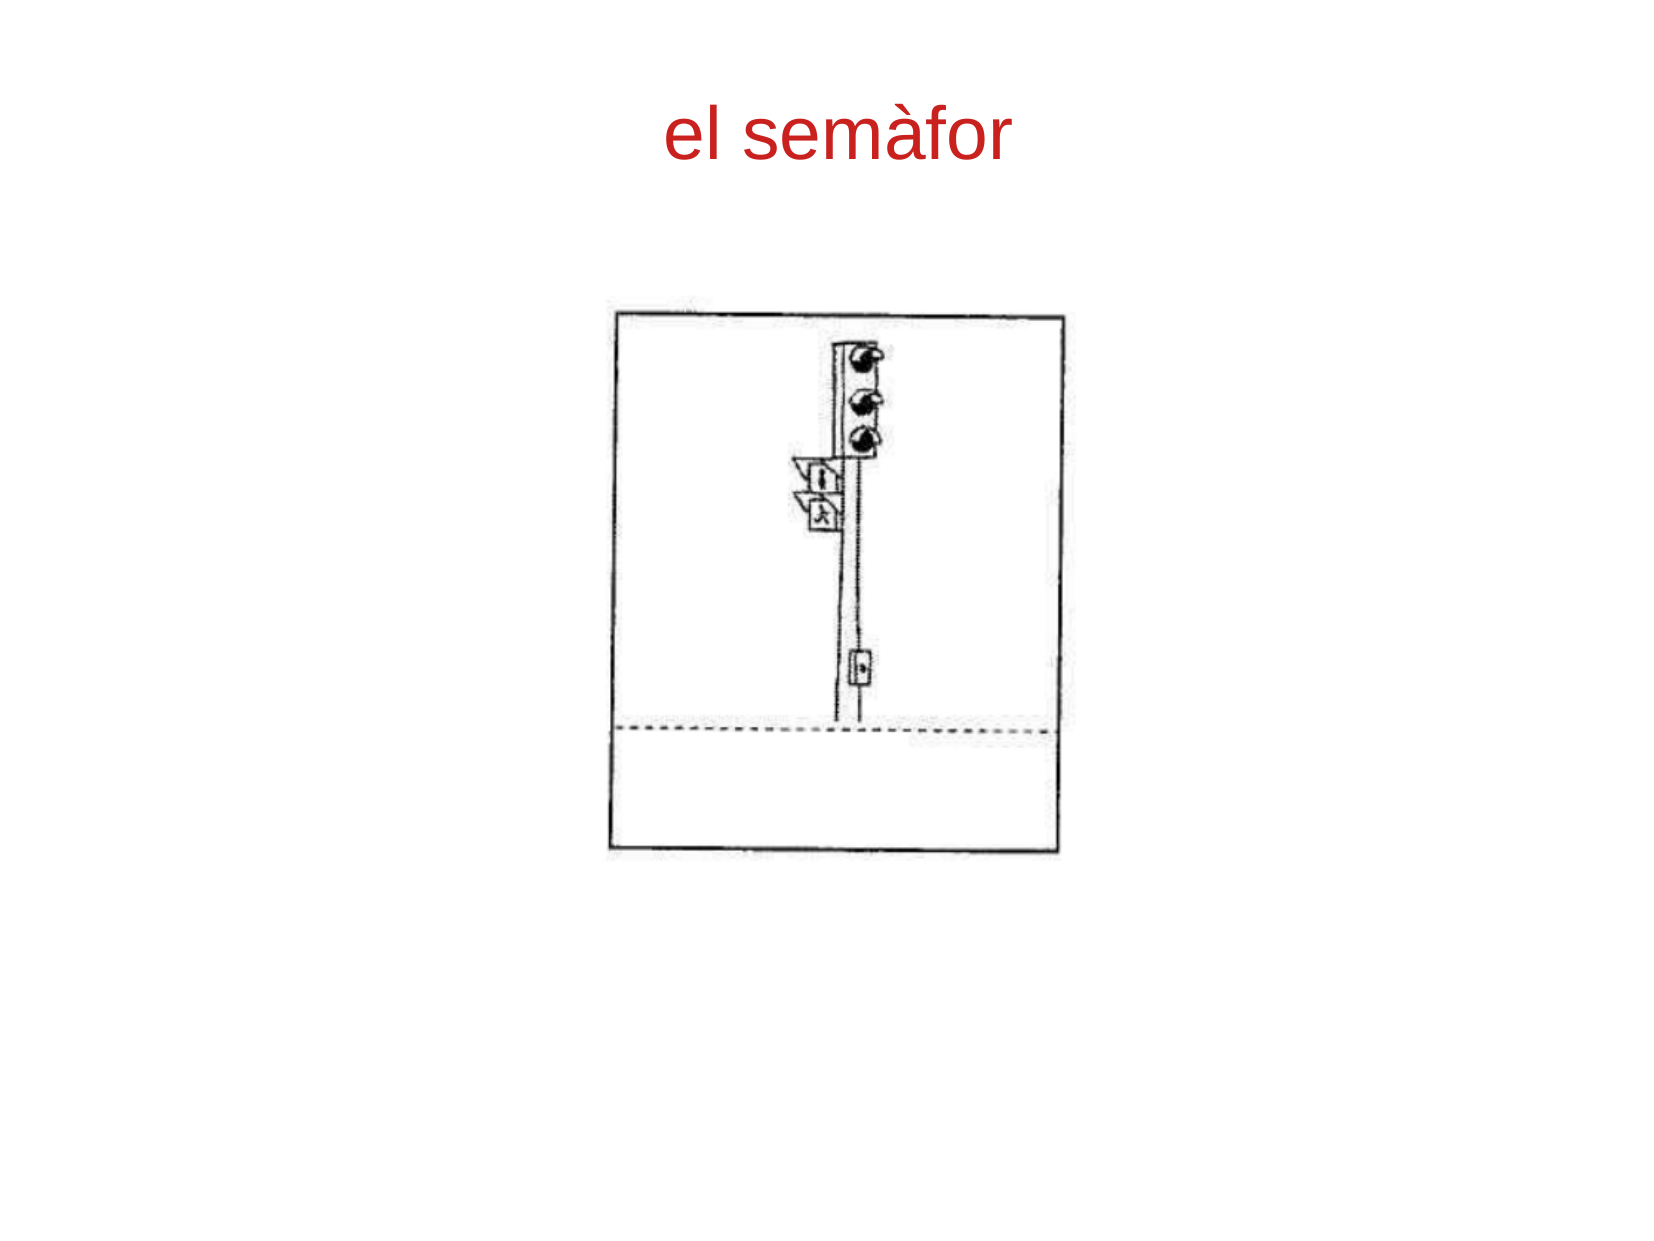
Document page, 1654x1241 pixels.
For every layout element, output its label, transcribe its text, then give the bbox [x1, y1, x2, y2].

text_box el semàfor [389, 58, 1288, 201]
picture [581, 291, 1094, 873]
